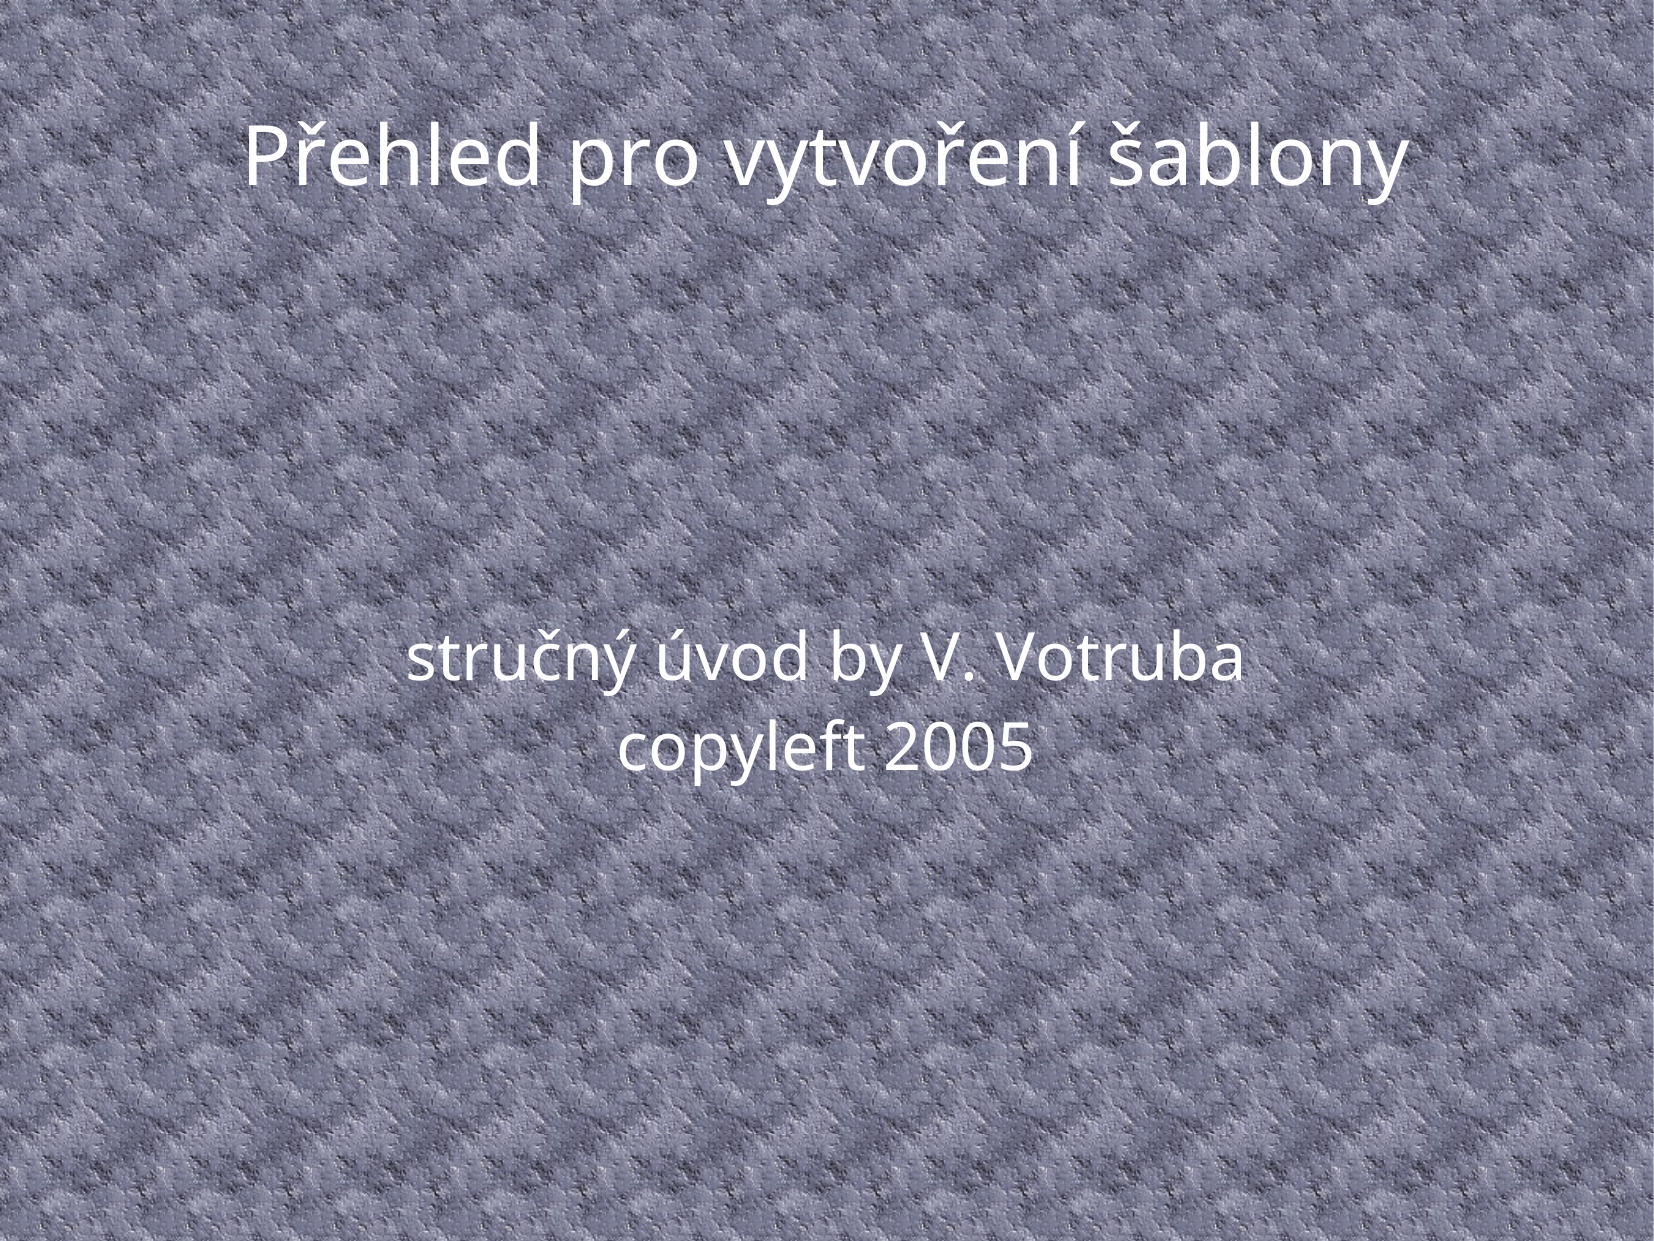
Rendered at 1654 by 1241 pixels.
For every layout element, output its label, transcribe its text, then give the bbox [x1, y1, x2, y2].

title Přehled pro vytvoření šablony [82, 49, 1571, 257]
subtitle stručný úvod by V. Votruba copyleft 2005 [82, 290, 1571, 1109]
picture [0, 0, 1654, 1241]
